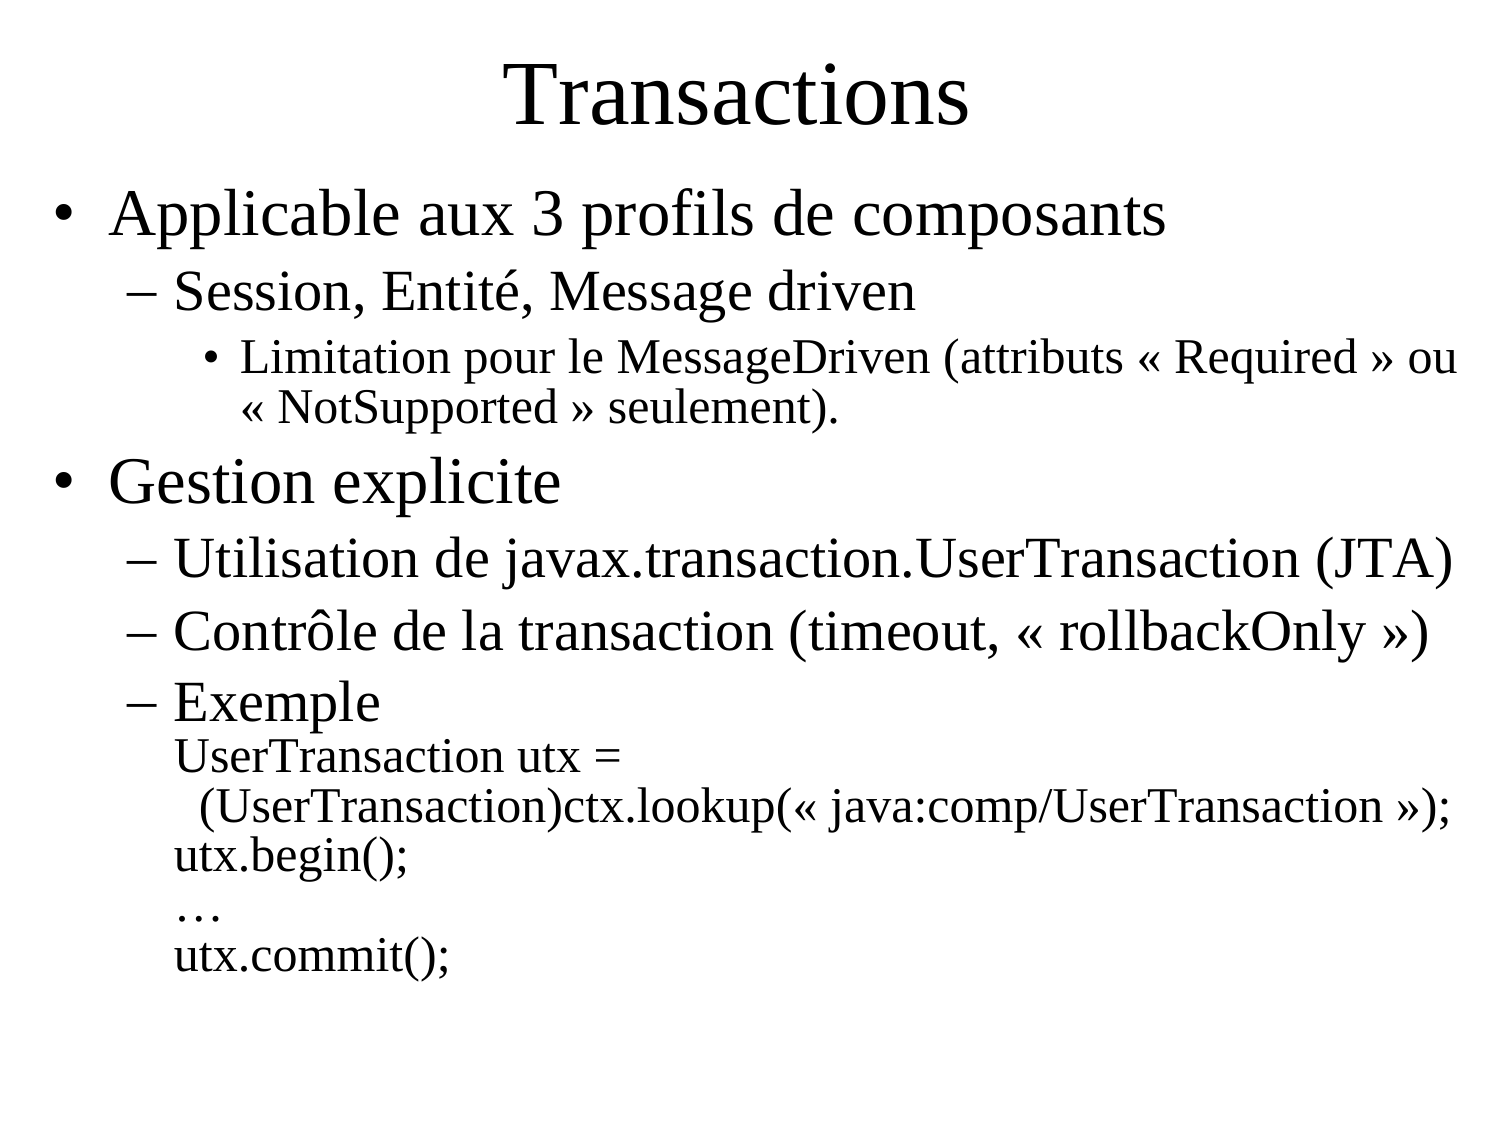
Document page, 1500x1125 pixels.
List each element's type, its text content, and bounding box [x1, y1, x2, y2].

title Transactions [99, 0, 1375, 174]
list Applicable aux 3 profils de composants Session, Entité, Message driven Limitation pour le MessageDriven (attributs « Required » ou « NotSupported » seulement). Gestion explicite Utilisation de javax.transaction.UserTransaction (JTA) Contrôle de la transaction (timeout, « rollbackOnly ») Exemple UserTransaction utx = (UserTransaction)ctx.lookup(« java:comp/UserTransaction »); utx.begin(); … utx.commit(); [37, 174, 1500, 1063]
